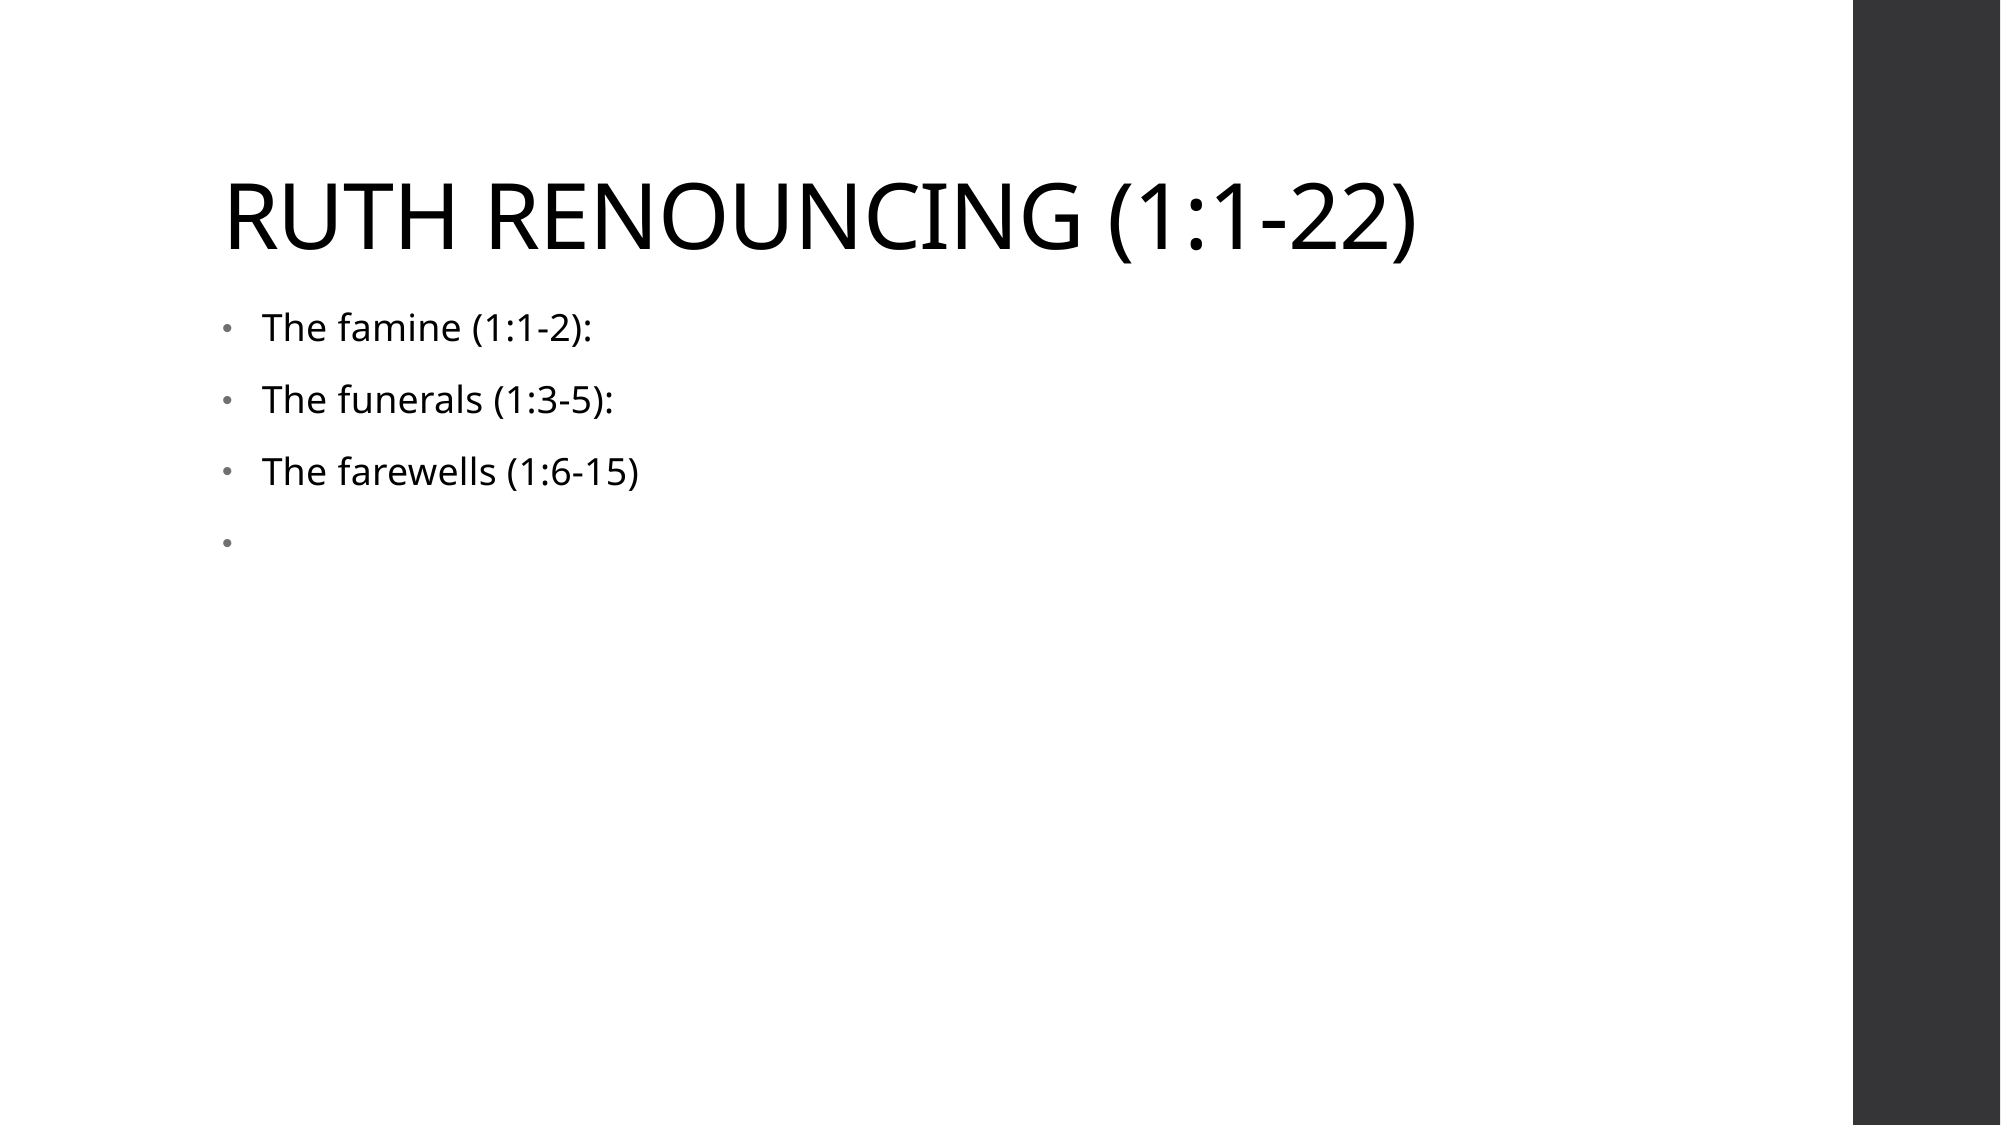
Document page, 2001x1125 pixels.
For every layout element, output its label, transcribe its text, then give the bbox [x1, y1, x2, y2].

title RUTH RENOUNCING (1:1-22) [206, 60, 1797, 278]
list The famine (1:1-2): The funerals (1:3-5): The farewells (1:6-15) [206, 299, 1617, 1014]
